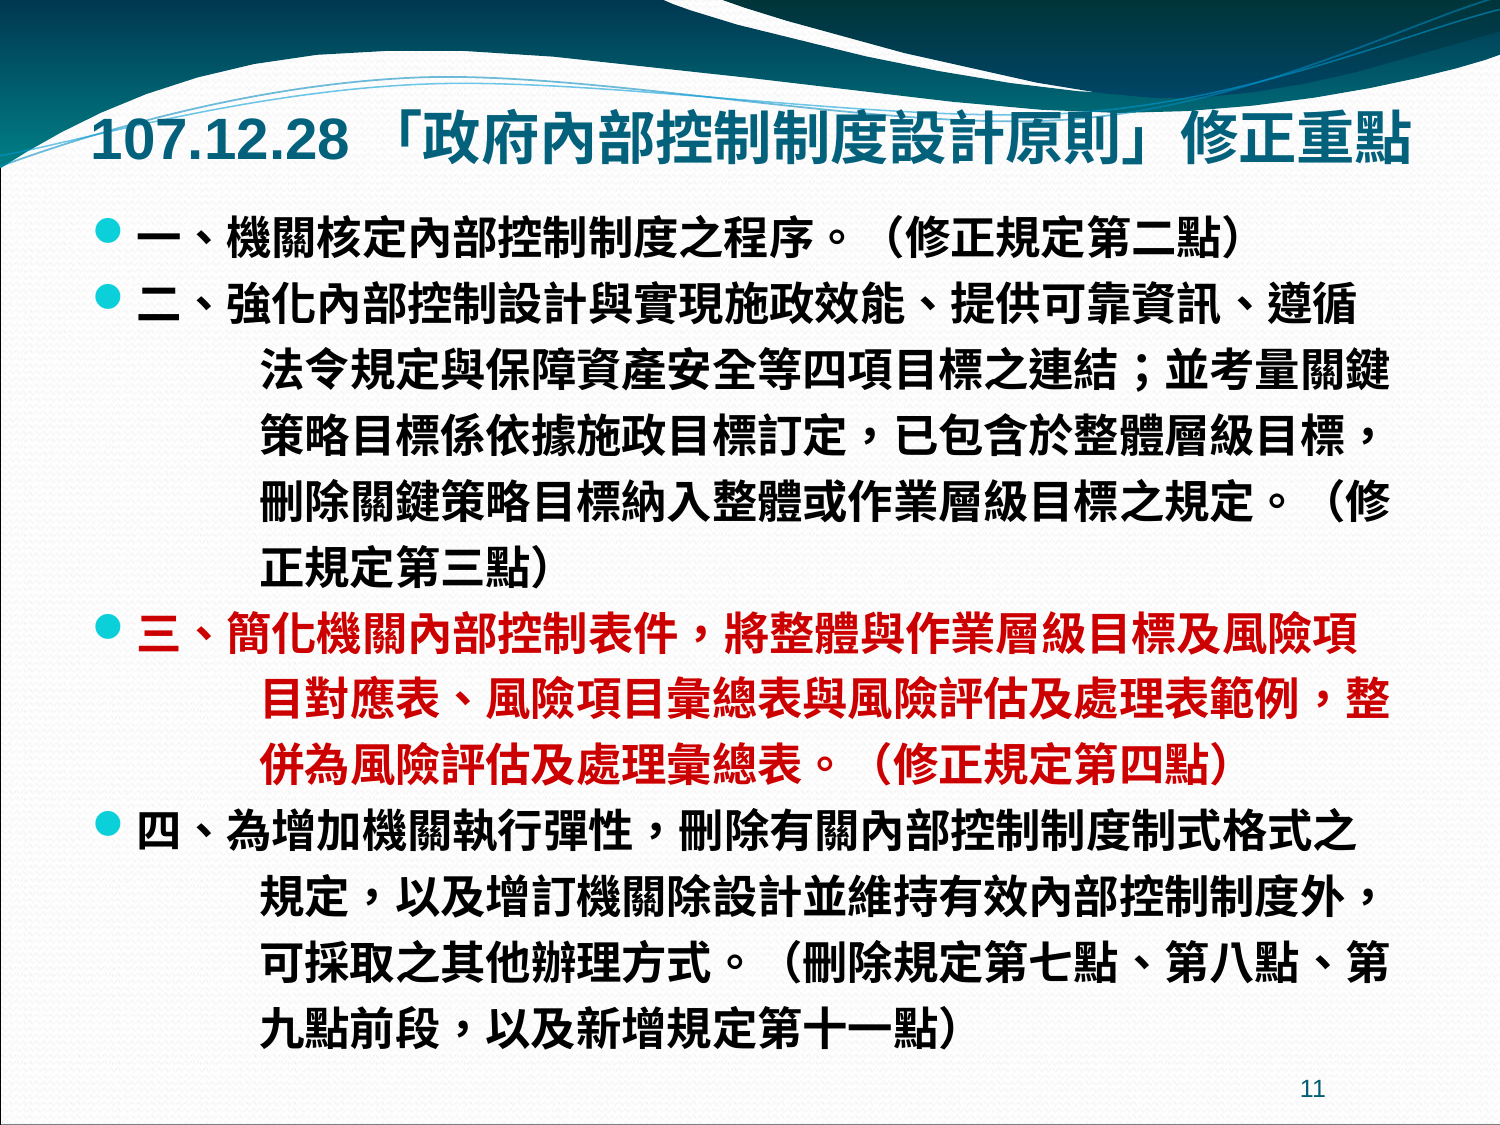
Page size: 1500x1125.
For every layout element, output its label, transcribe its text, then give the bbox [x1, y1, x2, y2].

text_box [1299, 1071, 1426, 1103]
list 一、機關核定內部控制制度之程序。（修正規定第二點） 二、強化內部控制設計與實現施政效能、提供可靠資訊、遵循 法令規定與保障資產安全等四項目標之連結；並考量關鍵 策略目標係依據施政目標訂定，已包含於整體層級目標， 刪除關鍵策略目標納入整體或作業層級目標之規定。（修 正規定第三點） 三、簡化機關內部控制表件，將整體與作業層級目標及風險項 目對應表、風險項目彙總表與風險評估及處理表範例，整 併為風險評估及處理彙總表。（修正規定第四點） 四、為增加機關執行彈性，刪除有關內部控制制度制式格式之 規定，以及增訂機關除設計並維持有效內部控制制度外， 可採取之其他辦理方式。（刪除規定第七點、第八點、第 九點前段，以及新增規定第十一點） [76, 196, 1427, 1071]
title 107.12.28「政府內部控制制度設計原則」修正重點 [76, 54, 1427, 171]
